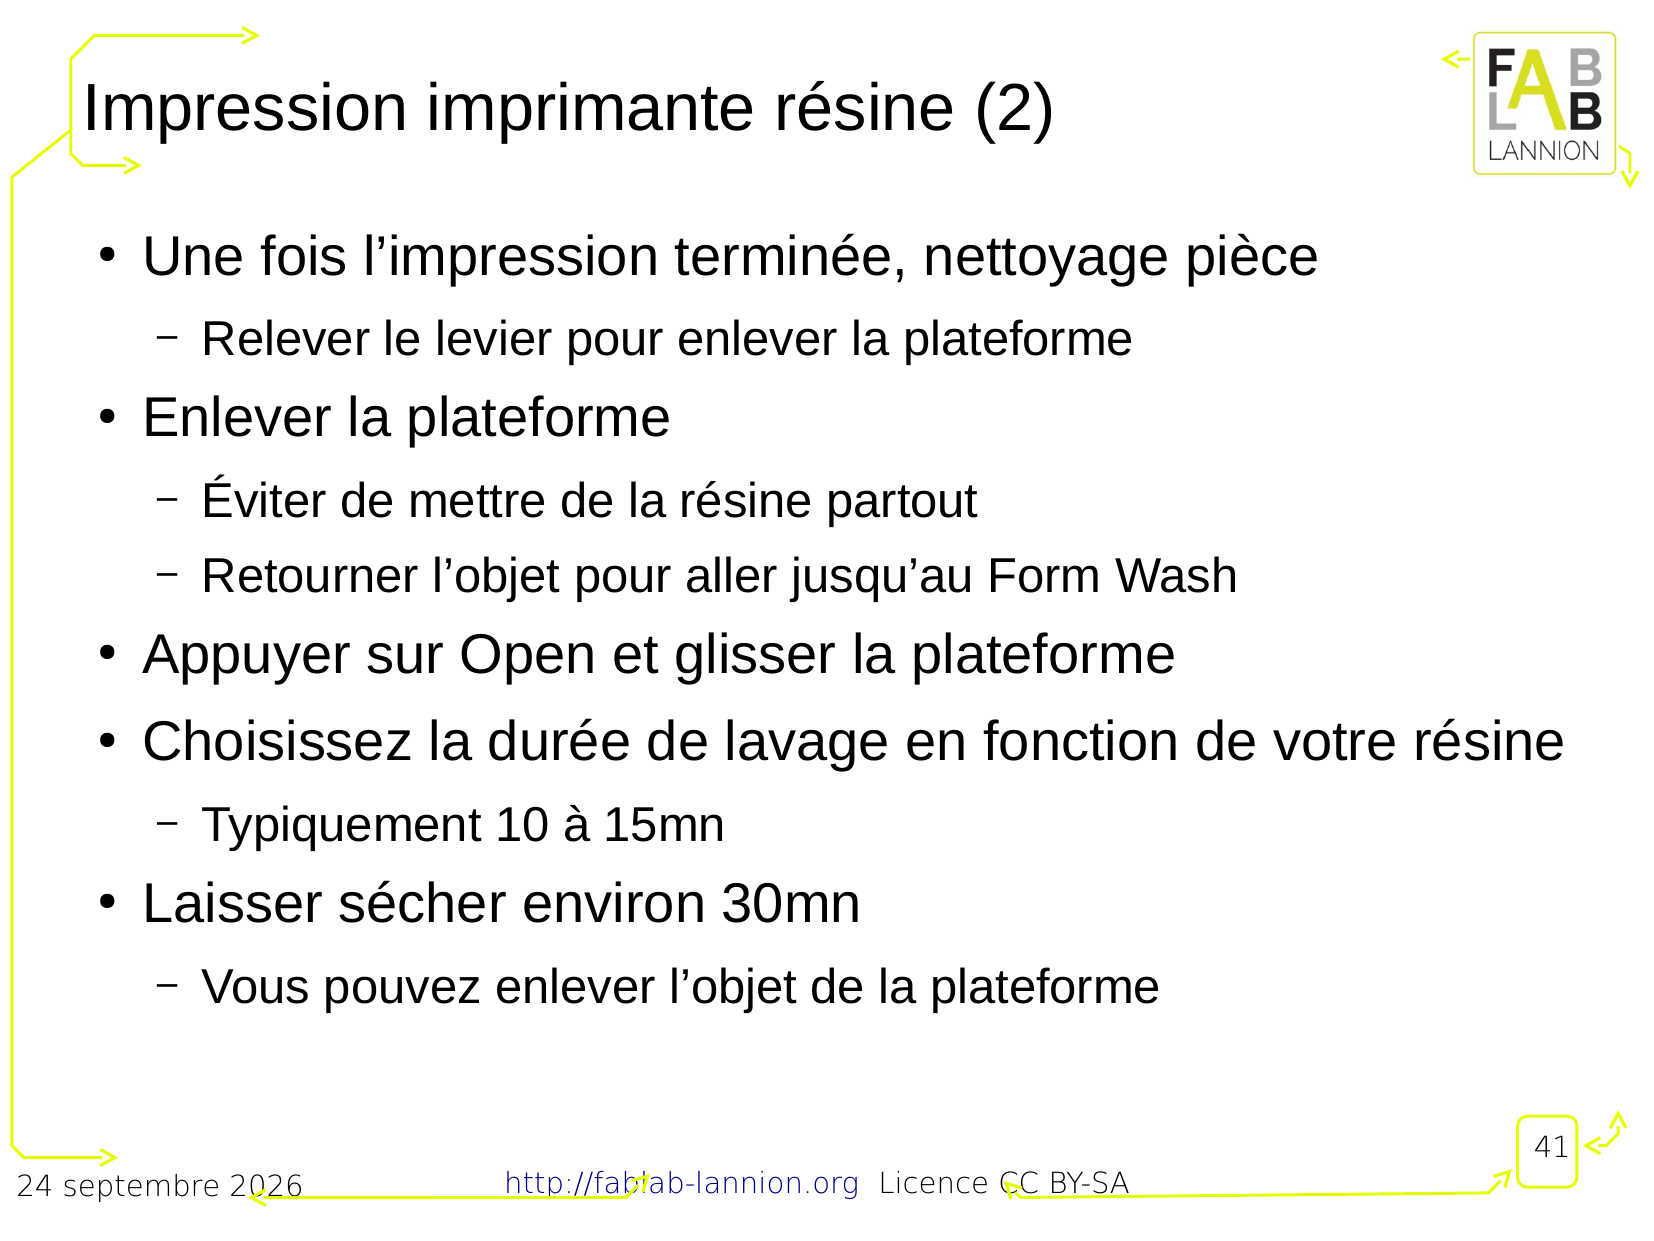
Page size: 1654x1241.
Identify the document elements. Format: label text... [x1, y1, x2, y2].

picture [1470, 29, 1619, 178]
list Une fois l’impression terminée, nettoyage pièce Relever le levier pour enlever la plateforme Enlever la plateforme Éviter de mettre de la résine partout Retourner l’objet pour aller jusqu’au Form Wash Appuyer sur Open et glisser la plateforme Choisissez la durée de lavage en fonction de votre résine Typiquement 10 à 15mn Laisser sécher environ 30mn Vous pouvez enlever l’objet de la plateforme [82, 224, 1571, 1075]
title Impression imprimante résine (2) [82, 49, 1441, 166]
